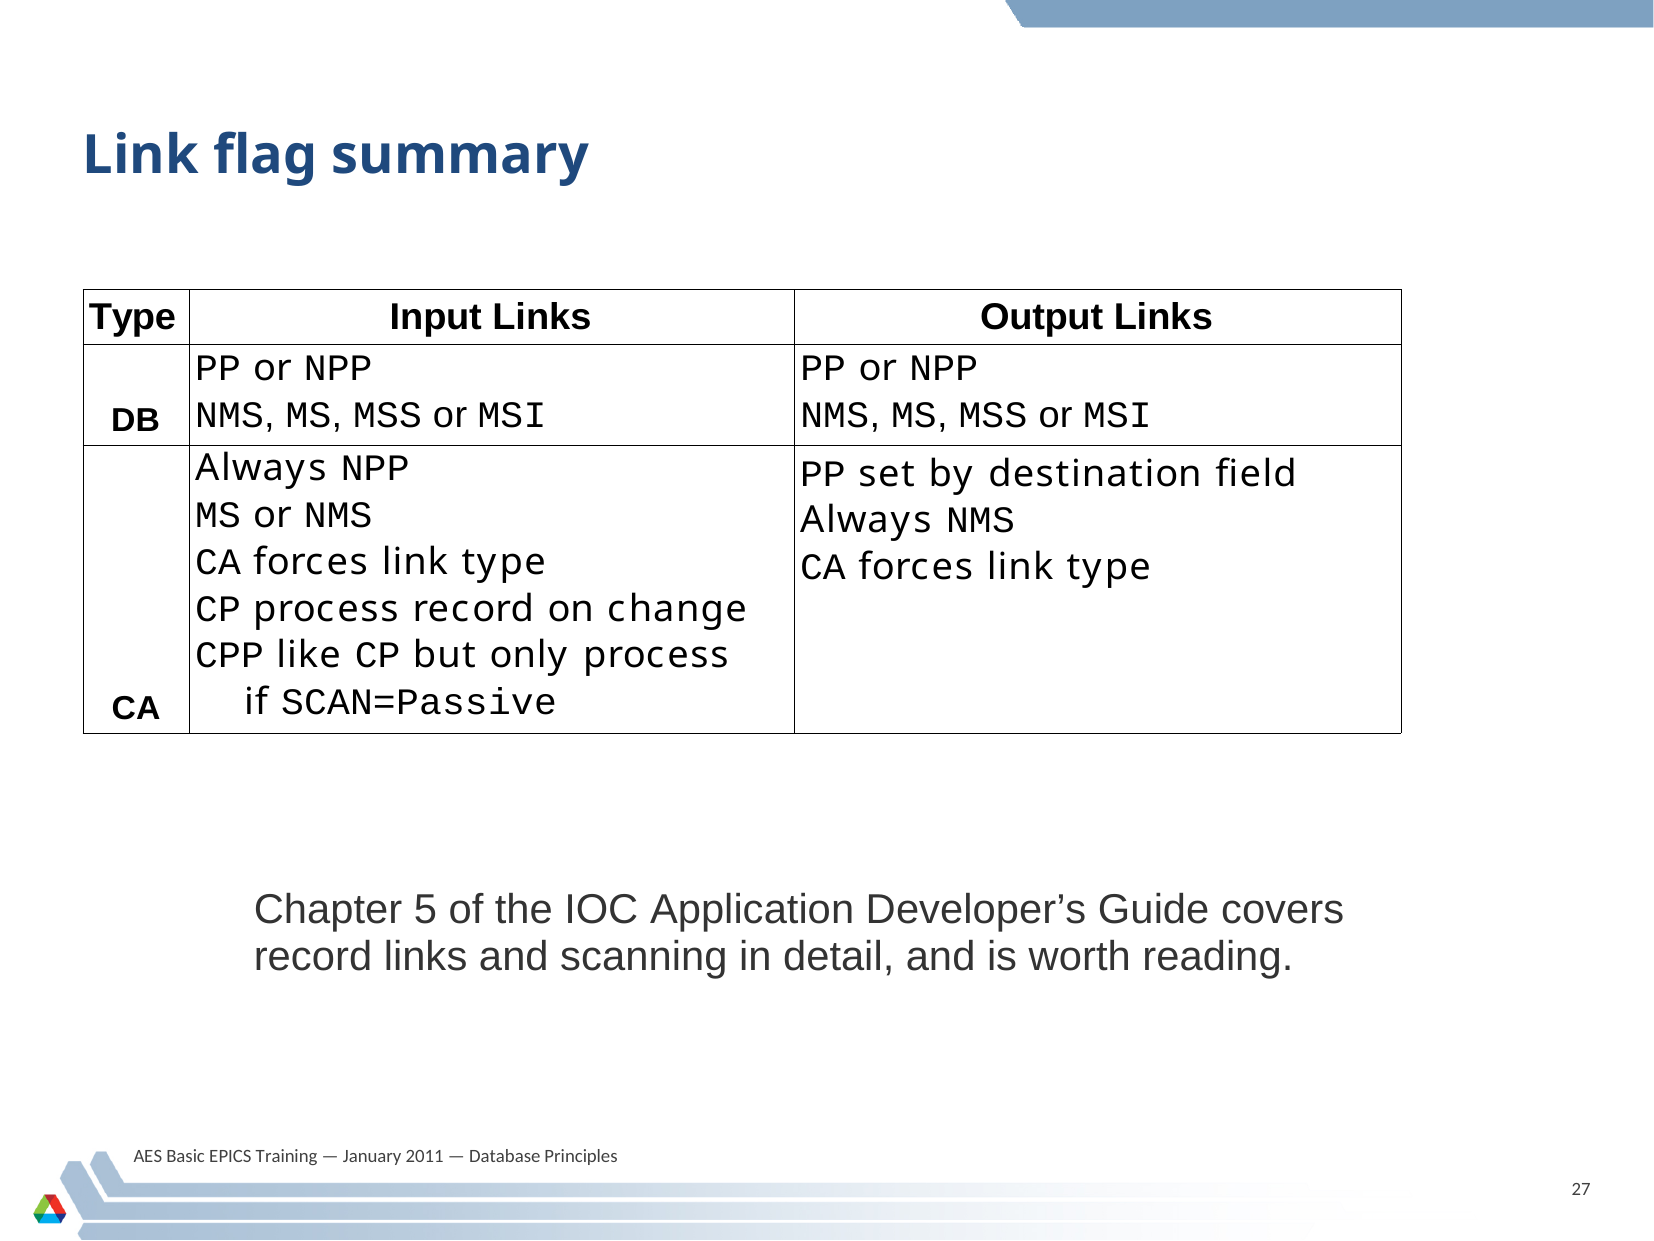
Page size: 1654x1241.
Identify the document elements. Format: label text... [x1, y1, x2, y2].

text_box Chapter 5 of the IOC Application Developer’s Guide covers record links and scanning in detail, and is worth reading. [239, 878, 1372, 987]
picture [0, 0, 1654, 29]
title Link flag summary [82, 121, 1571, 185]
picture [0, 1143, 1654, 1240]
chart [82, 289, 1403, 1110]
